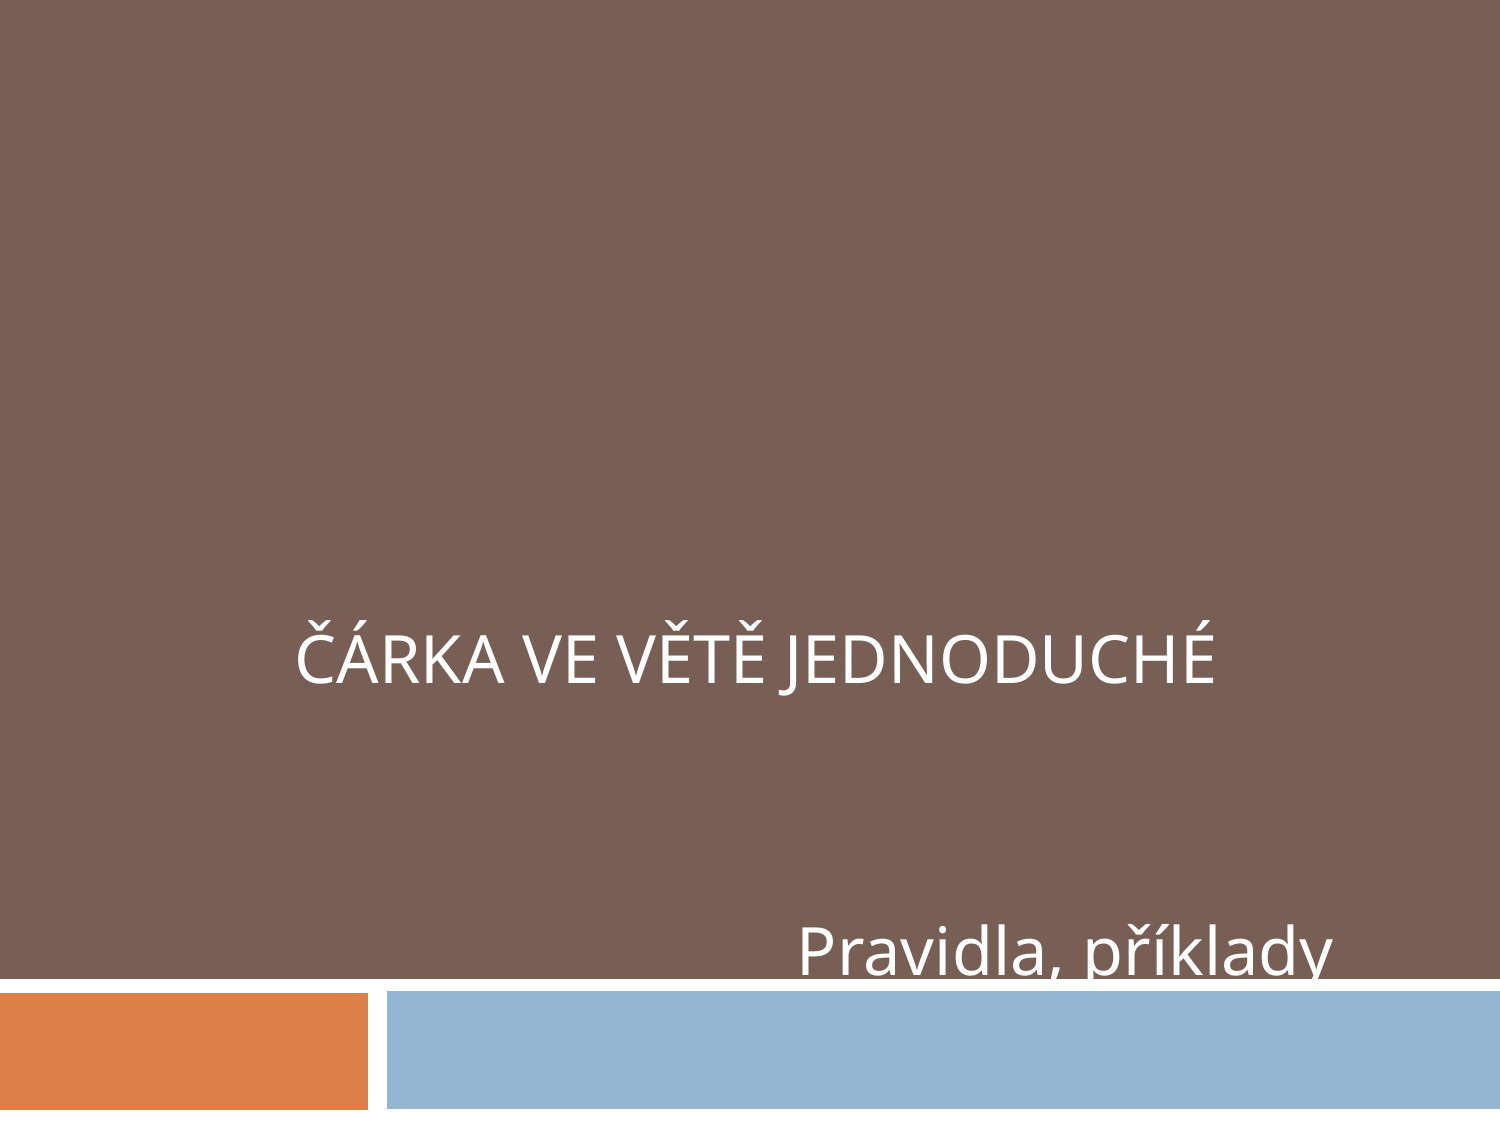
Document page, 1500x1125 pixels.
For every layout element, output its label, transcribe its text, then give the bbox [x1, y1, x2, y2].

subtitle ČÁRKA VE VĚTĚ JEDNODUCHÉ [62, 527, 1450, 788]
title Pravidla, příklady [372, 278, 1500, 997]
